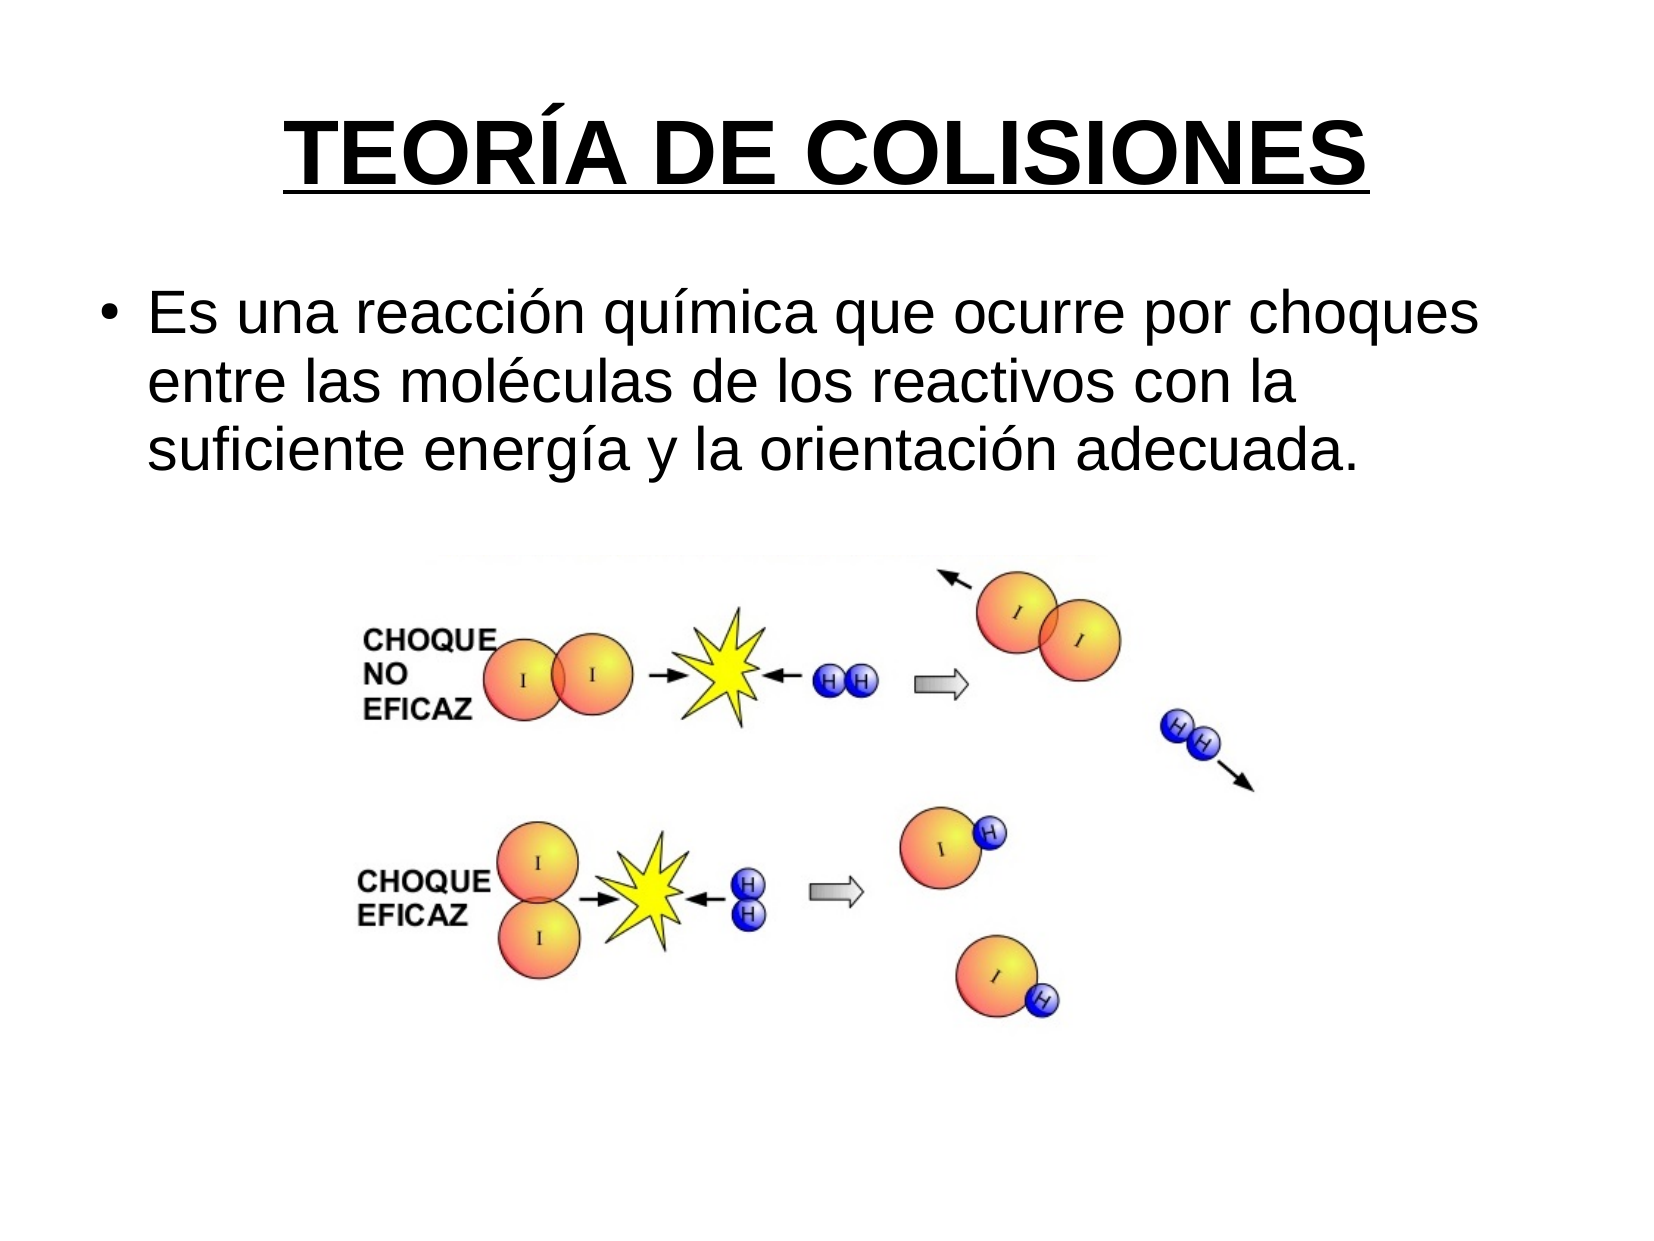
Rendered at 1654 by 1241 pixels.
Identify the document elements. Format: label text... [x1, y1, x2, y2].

list Es una reacción química que ocurre por choques entre las moléculas de los reactivos con la suficiente energía y la orientación adecuada. [82, 278, 1571, 532]
picture [342, 555, 1281, 1063]
title TEORÍA DE COLISIONES [82, 49, 1571, 257]
